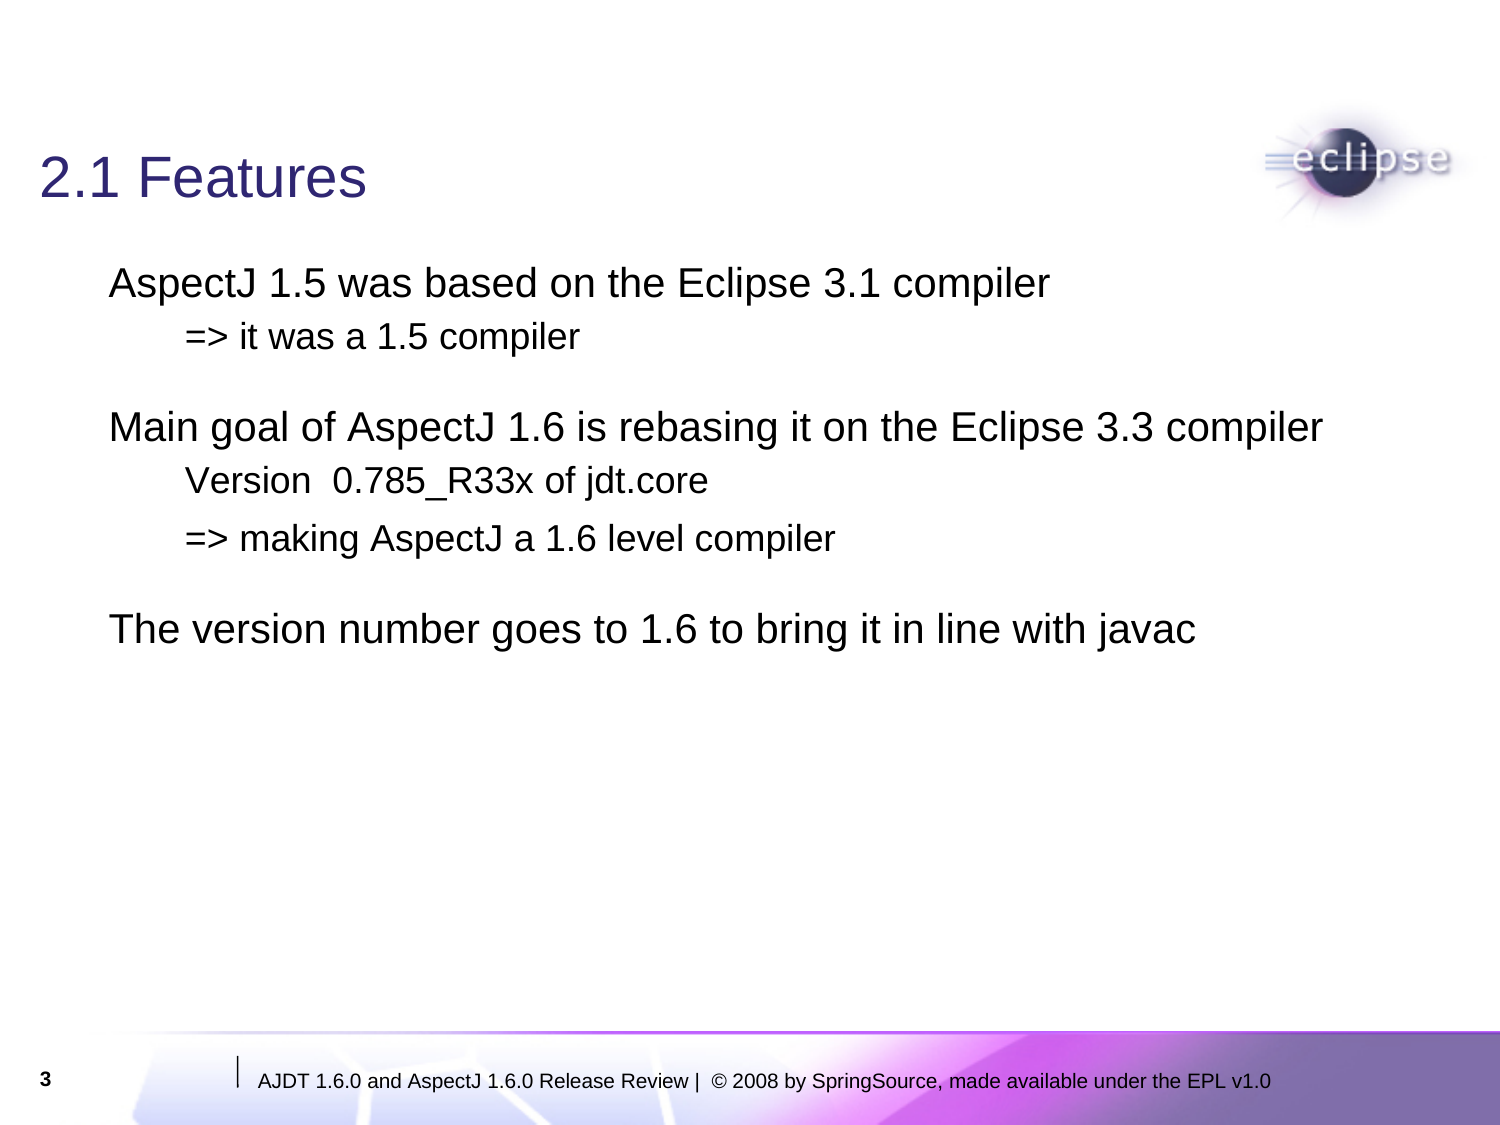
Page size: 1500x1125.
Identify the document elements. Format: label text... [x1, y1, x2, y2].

list AspectJ 1.5 was based on the Eclipse 3.1 compiler => it was a 1.5 compiler Main goal of AspectJ 1.6 is rebasing it on the Eclipse 3.3 compiler Version 0.785_R33x of jdt.core => making AspectJ a 1.6 level compiler The version number goes to 1.6 to bring it in line with javac [108, 263, 1378, 658]
picture [1234, 30, 1488, 284]
picture [0, 1031, 1500, 1125]
title 2.1 Features [25, 142, 1378, 225]
